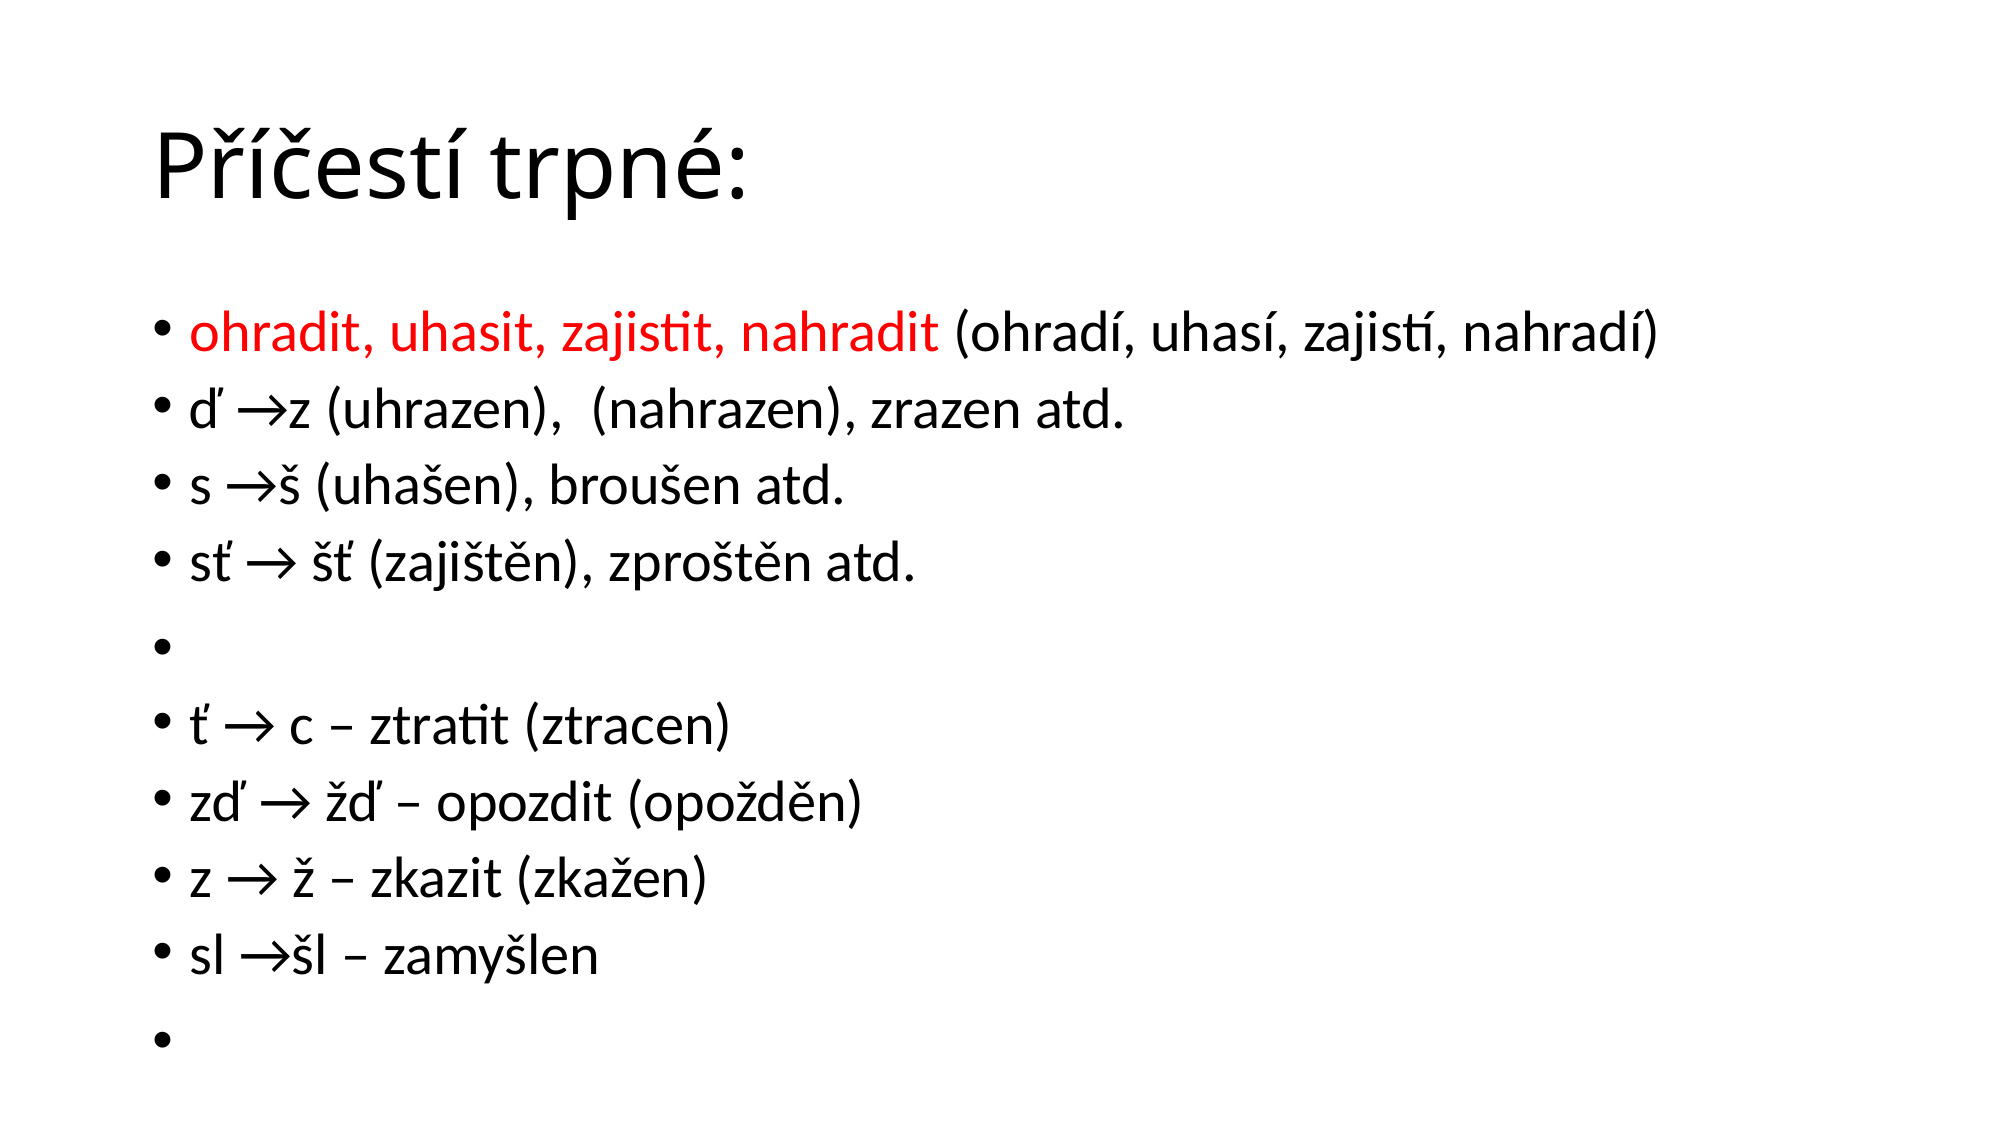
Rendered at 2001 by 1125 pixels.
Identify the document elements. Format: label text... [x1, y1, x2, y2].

title Příčestí trpné: [137, 59, 1863, 278]
list ohradit, uhasit, zajistit, nahradit (ohradí, uhasí, zajistí, nahradí) ď →z (uhrazen), (nahrazen), zrazen atd. s →š (uhašen), broušen atd. sť → šť (zajištěn), zproštěn atd. ť → c – ztratit (ztracen) zď → žď – opozdit (opožděn) z → ž – zkazit (zkažen) sl →šl – zamyšlen [137, 299, 1863, 1014]
